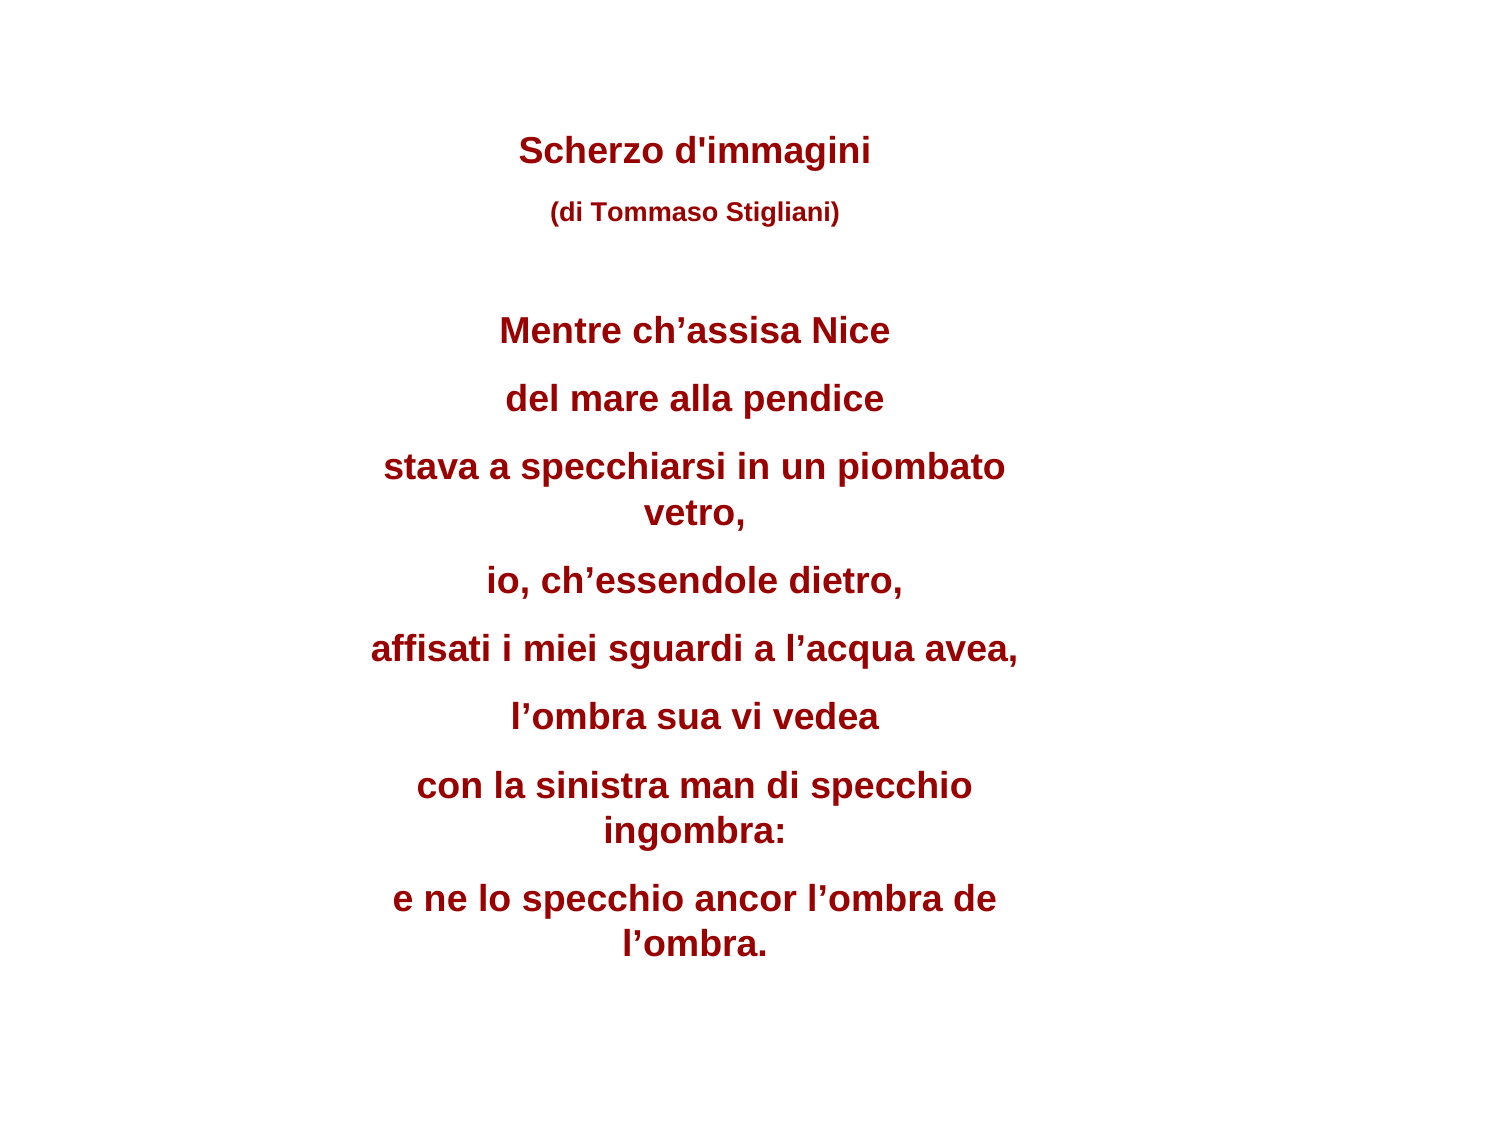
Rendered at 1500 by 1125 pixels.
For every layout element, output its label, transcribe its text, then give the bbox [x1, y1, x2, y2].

text_box Scherzo d'immagini (di Tommaso Stigliani) Mentre ch’assisa Nice del mare alla pendice stava a specchiarsi in un piombato vetro, io, ch’essendole dietro, affisati i miei sguardi a l’acqua avea, l’ombra sua vi vedea con la sinistra man di specchio ingombra: e ne lo specchio ancor l’ombra de l’ombra. [338, 118, 1052, 972]
